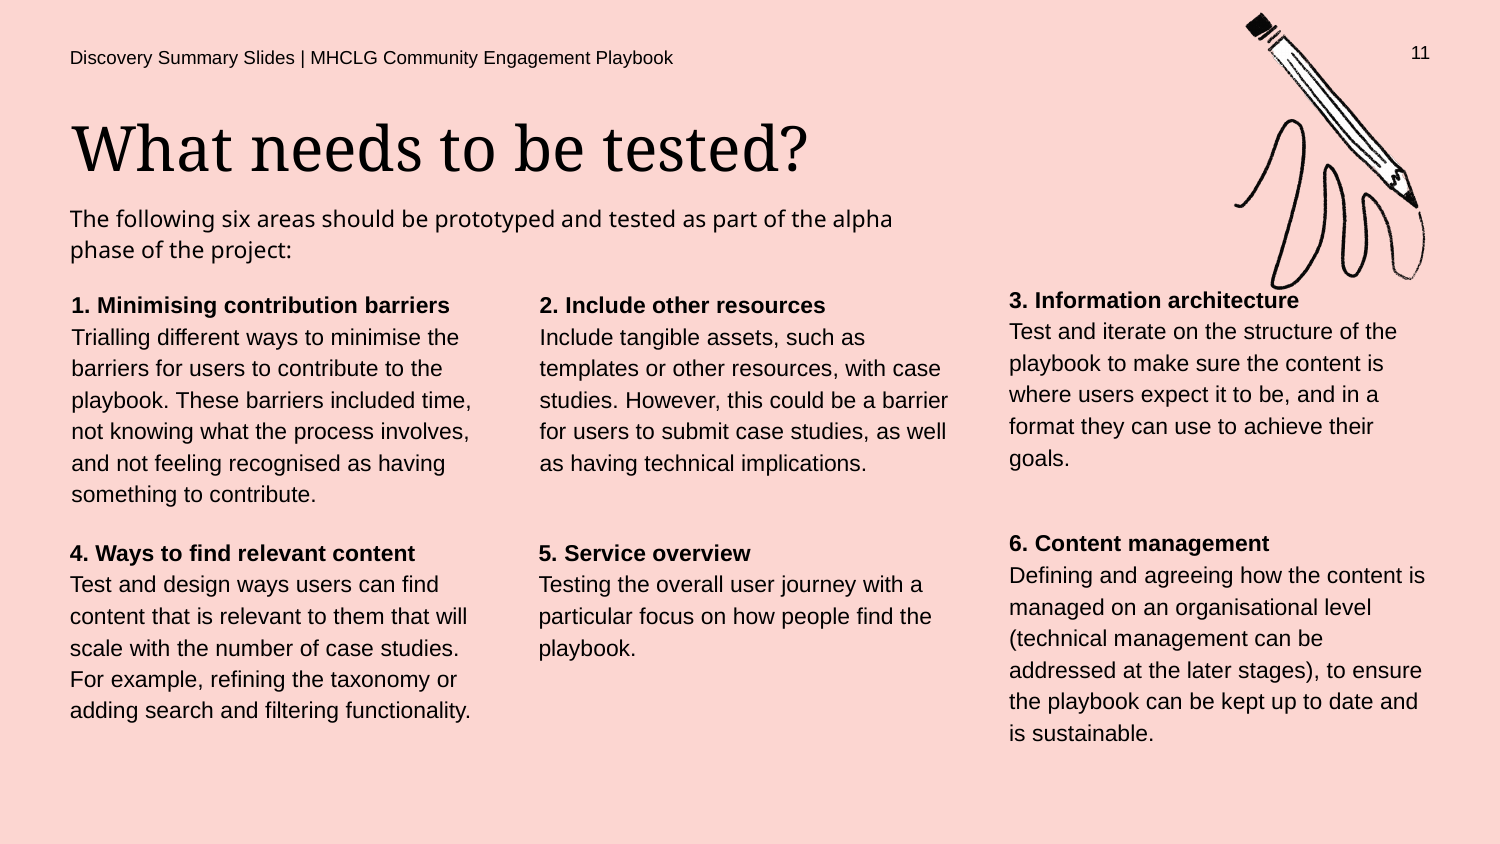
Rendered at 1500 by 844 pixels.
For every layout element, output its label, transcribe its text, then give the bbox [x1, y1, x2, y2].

text_box 2. Include other resources Include tangible assets, such as templates or other resources, with case studies. However, this could be a barrier for users to submit case studies, as well as having technical implications. [539, 286, 961, 531]
text_box 4. Ways to find relevant content Test and design ways users can find content that is relevant to them that will scale with the number of case studies. For example, refining the taxonomy or adding search and filtering functionality. [69, 534, 491, 779]
text_box 5. Service overview Testing the overall user journey with a particular focus on how people find the playbook. [538, 534, 960, 779]
text_box 3. Information architecture Test and iterate on the structure of the playbook to make sure the content is where users expect it to be, and in a format they can use to achieve their goals. [1009, 281, 1431, 525]
text_box 1. Minimising contribution barriers Trialling different ways to minimise the barriers for users to contribute to the playbook. These barriers included time, not knowing what the process involves, and not feeling recognised as having something to contribute. [71, 286, 491, 531]
text_box Discovery Summary Slides | MHCLG Community Engagement Playbook [69, 45, 1155, 69]
text_box What needs to be tested? [71, 94, 1127, 200]
picture [1039, 0, 1500, 449]
text_box 6. Content management Defining and agreeing how the content is managed on an organisational level (technical management can be addressed at the later stages), to ensure the playbook can be kept up to date and is sustainable. [1009, 524, 1429, 769]
text_box The following six areas should be prototyped and tested as part of the alpha phase of the project: [69, 200, 960, 264]
